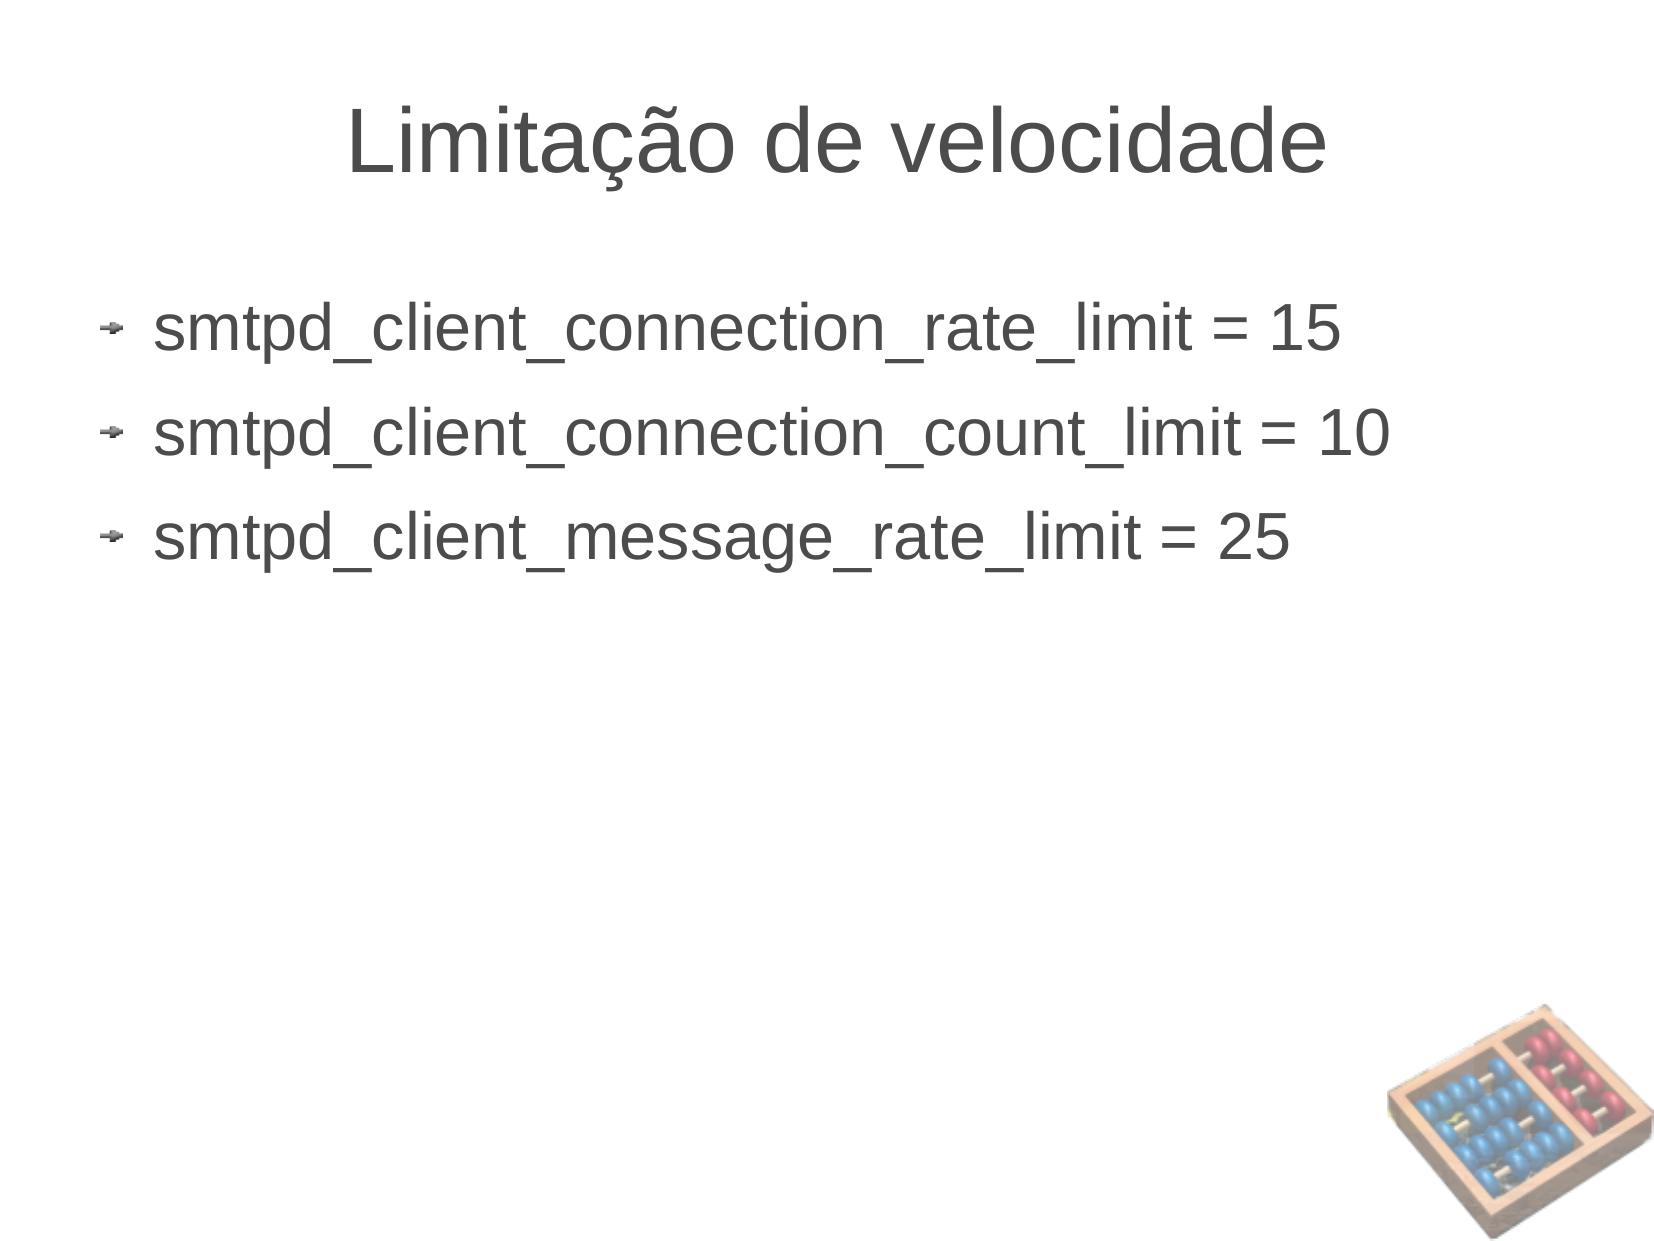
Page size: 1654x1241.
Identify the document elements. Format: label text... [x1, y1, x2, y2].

list smtpd_client_connection_rate_limit = 15 smtpd_client_connection_count_limit = 10 smtpd_client_message_rate_limit = 25 [82, 290, 1571, 1109]
title Limitação de velocidade [75, 44, 1601, 238]
